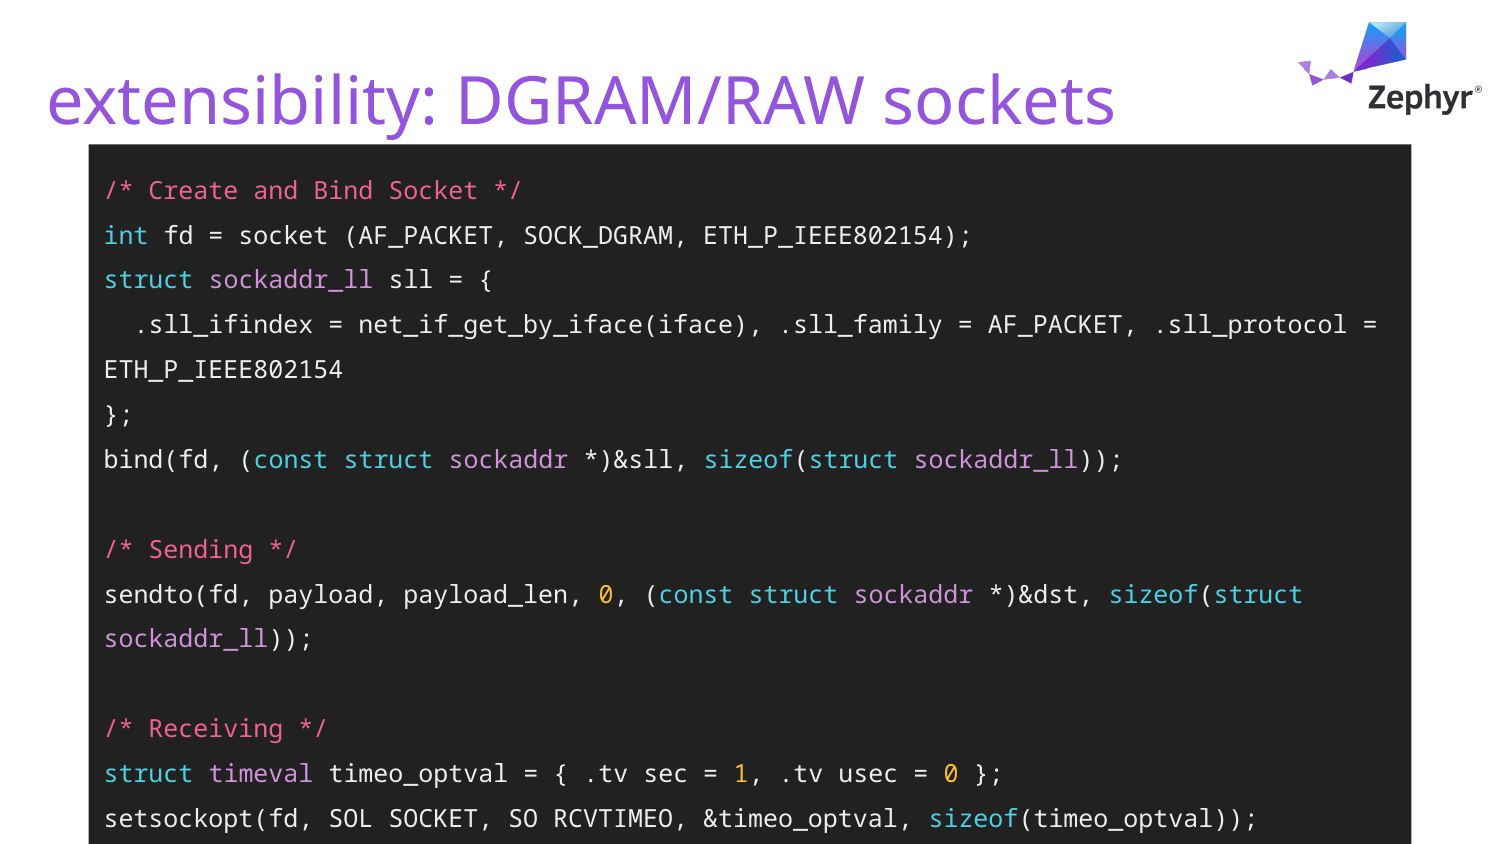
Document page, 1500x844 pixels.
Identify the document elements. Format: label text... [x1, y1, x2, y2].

picture [1294, 15, 1485, 122]
text_box /* Create and Bind Socket */ int fd = socket (AF_PACKET, SOCK_DGRAM, ETH_P_IEEE802154); struct sockaddr_ll sll = { .sll_ifindex = net_if_get_by_iface(iface), .sll_family = AF_PACKET, .sll_protocol = ETH_P_IEEE802154 }; bind(fd, (const struct sockaddr *)&sll, sizeof(struct sockaddr_ll)); /* Sending */ sendto(fd, payload, payload_len, 0, (const struct sockaddr *)&dst, sizeof(struct sockaddr_ll)); /* Receiving */ struct timeval timeo_optval = { .tv sec = 1, .tv usec = 0 }; setsockopt(fd, SOL SOCKET, SO RCVTIMEO, &timeo_optval, sizeof(timeo_optval)); recvfrom(fd, buf, len, 0, (struct sockaddr *)&src, &src_len); [88, 144, 1412, 844]
title extensibility: DGRAM/RAW sockets [31, 38, 1382, 145]
